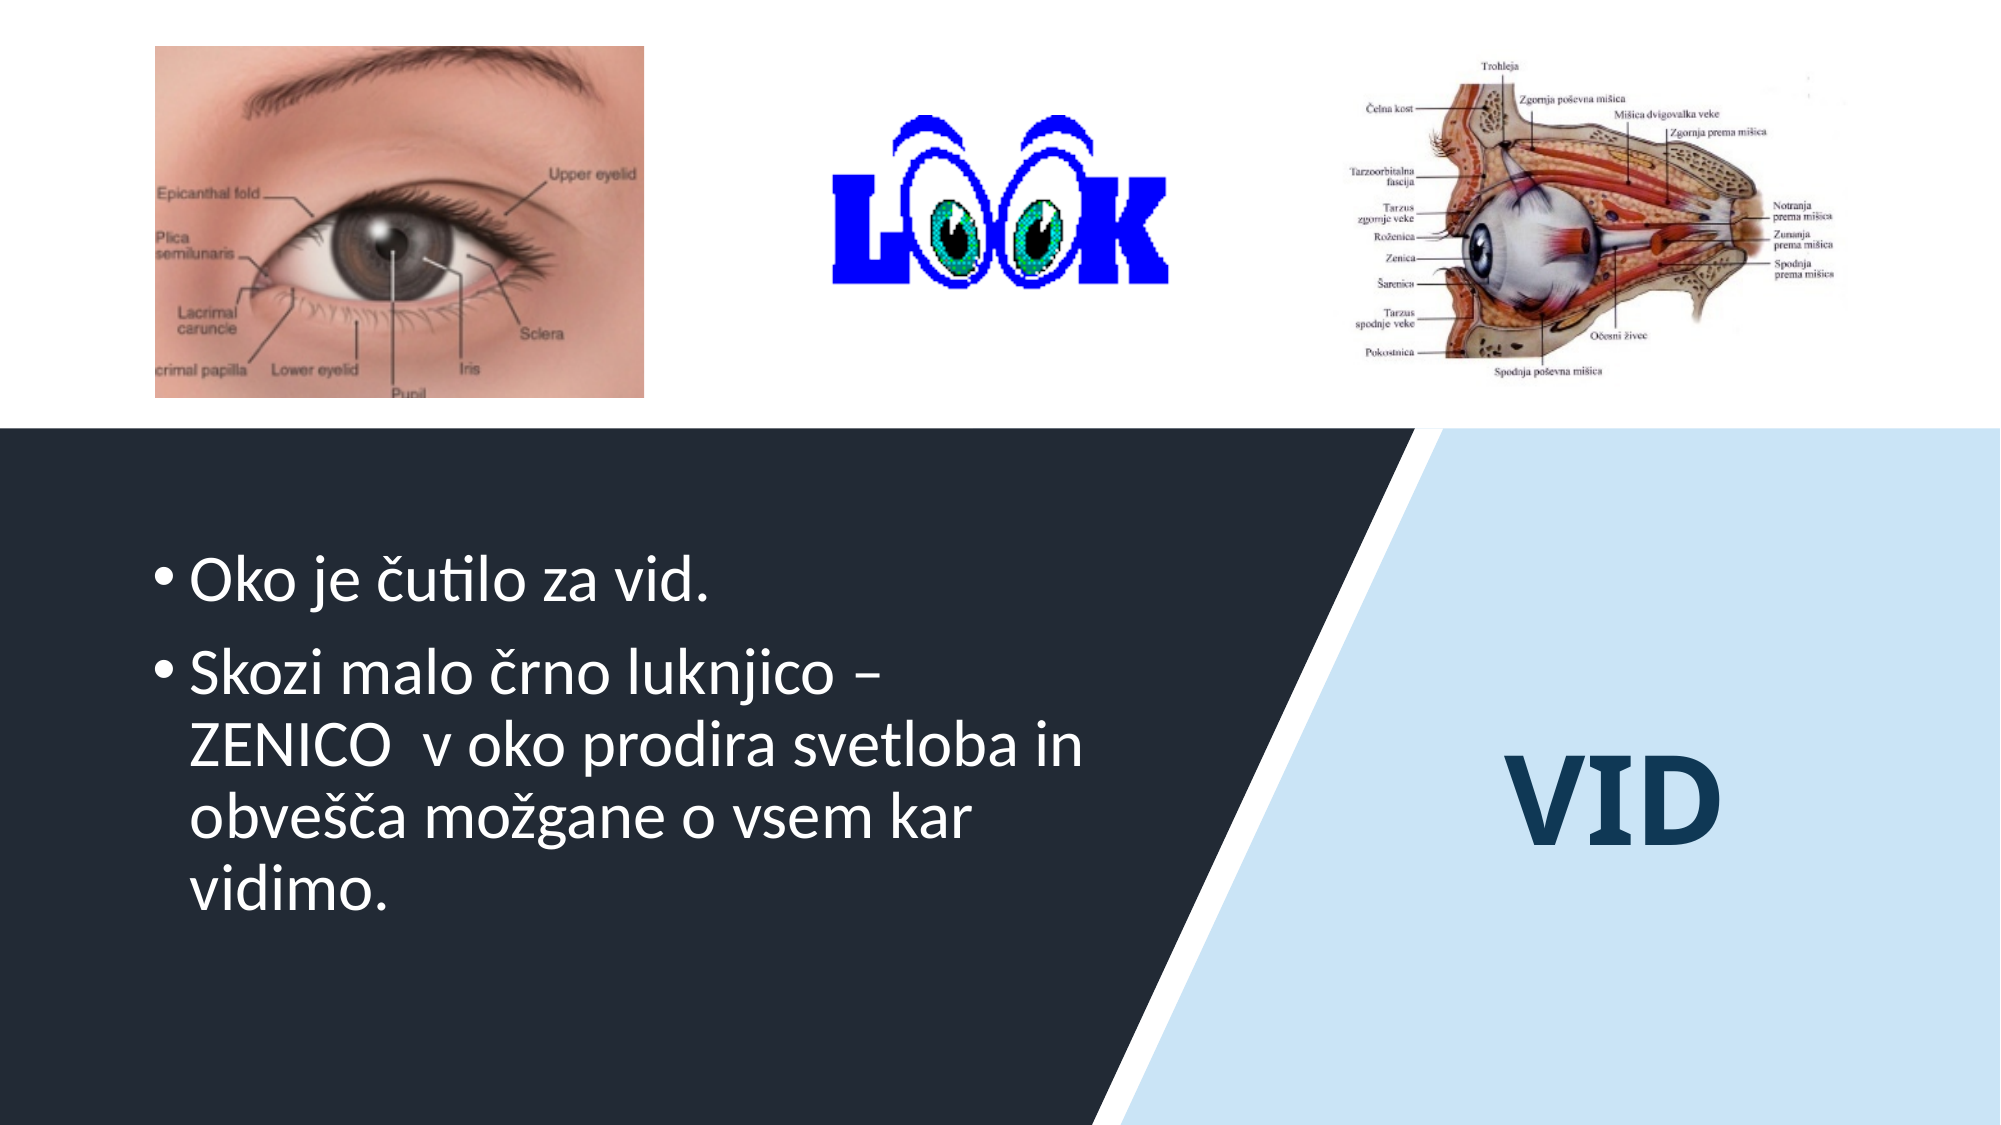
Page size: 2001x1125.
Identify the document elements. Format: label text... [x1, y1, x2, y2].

picture [155, 46, 645, 398]
picture [1333, 49, 1848, 388]
picture [828, 115, 1172, 295]
text_box [0, 428, 2000, 1125]
list Oko je čutilo za vid. Skozi malo črno luknjico – ZENICO v oko prodira svetloba in obvešča možgane o vsem kar vidimo. [137, 536, 1118, 1030]
title VID [1489, 590, 1947, 1020]
